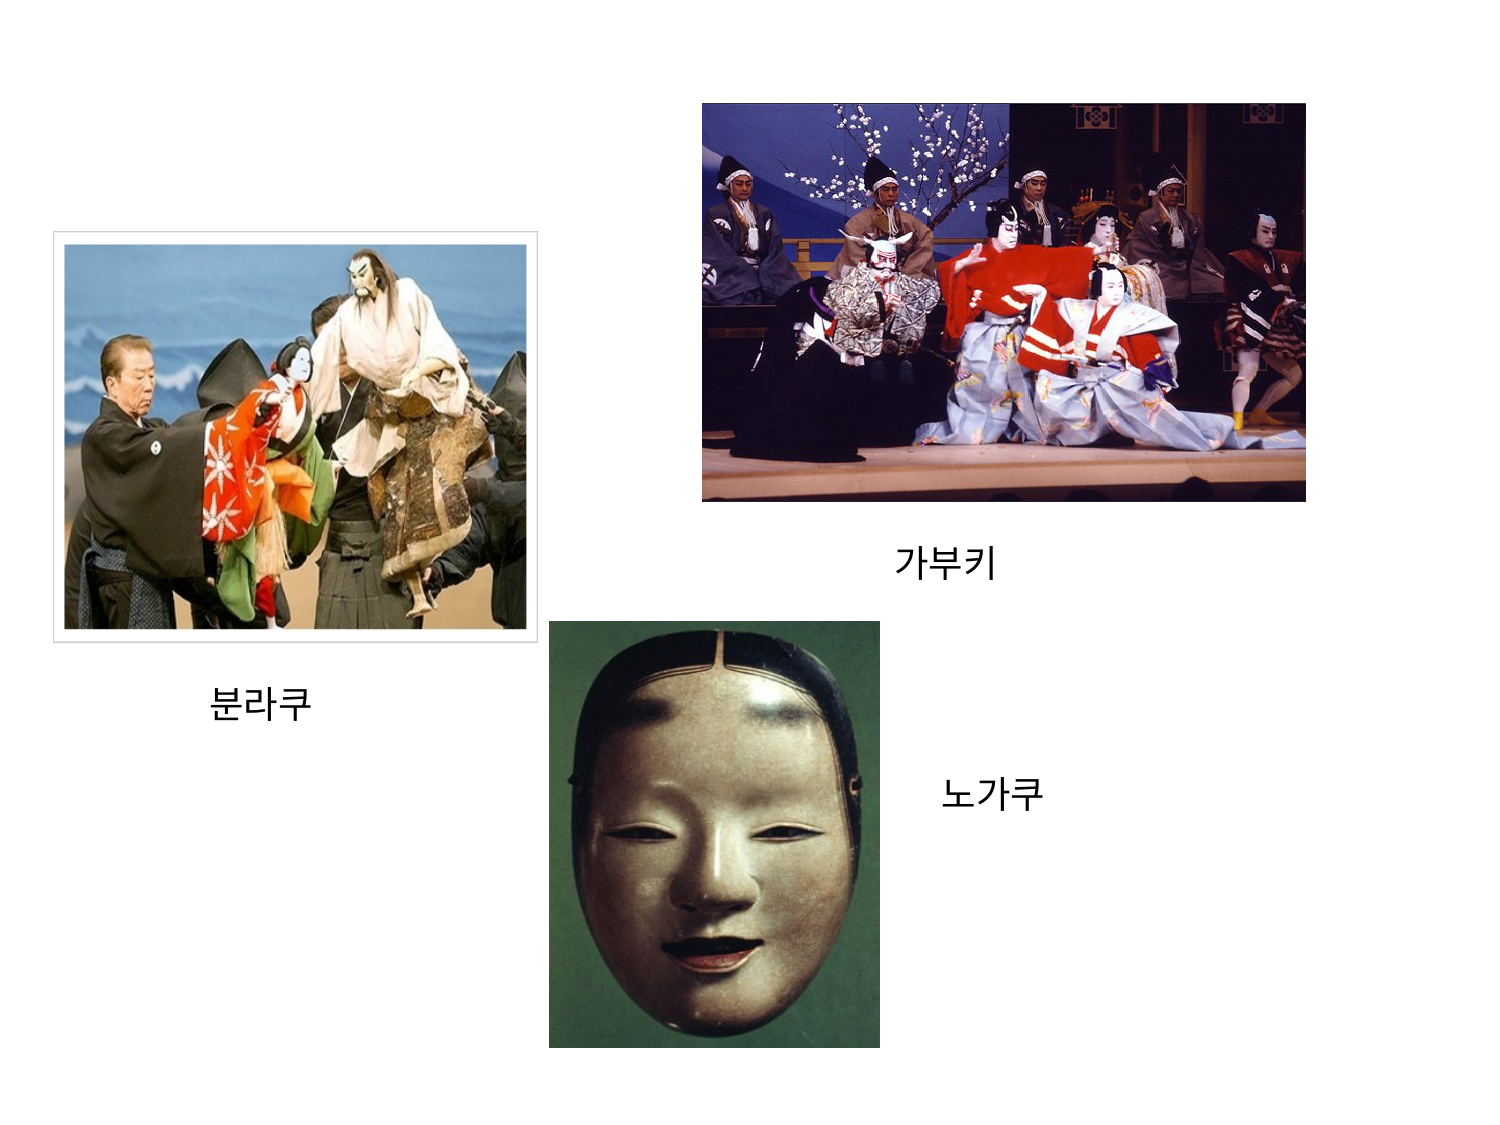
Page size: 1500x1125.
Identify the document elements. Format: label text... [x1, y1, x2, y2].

text_box 가부키 [879, 532, 1306, 593]
text_box 분라쿠 [194, 673, 549, 734]
text_box 노가쿠 [927, 763, 1306, 824]
picture [53, 231, 538, 643]
picture [549, 621, 880, 1048]
picture [702, 103, 1306, 502]
